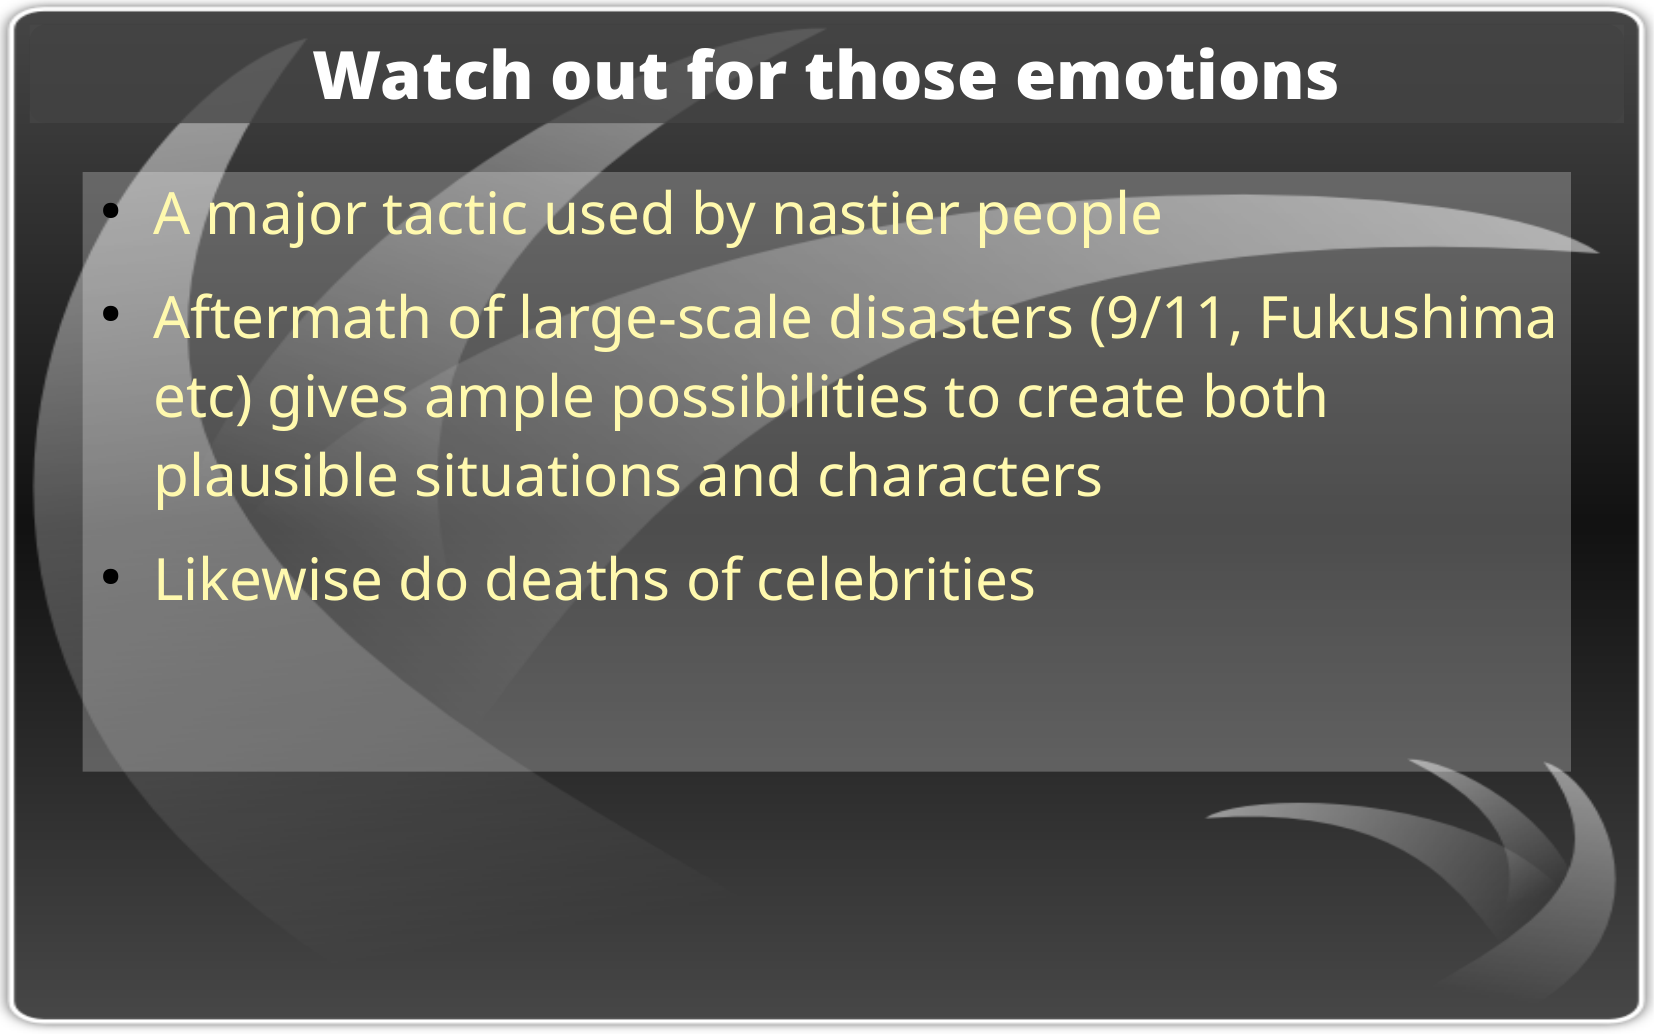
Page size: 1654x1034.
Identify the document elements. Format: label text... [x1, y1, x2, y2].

list A major tactic used by nastier people Aftermath of large-scale disasters (9/11, Fukushima etc) gives ample possibilities to create both plausible situations and characters Likewise do deaths of celebrities [82, 172, 1571, 772]
title Watch out for those emotions [29, 24, 1625, 124]
picture [0, 0, 1654, 1034]
